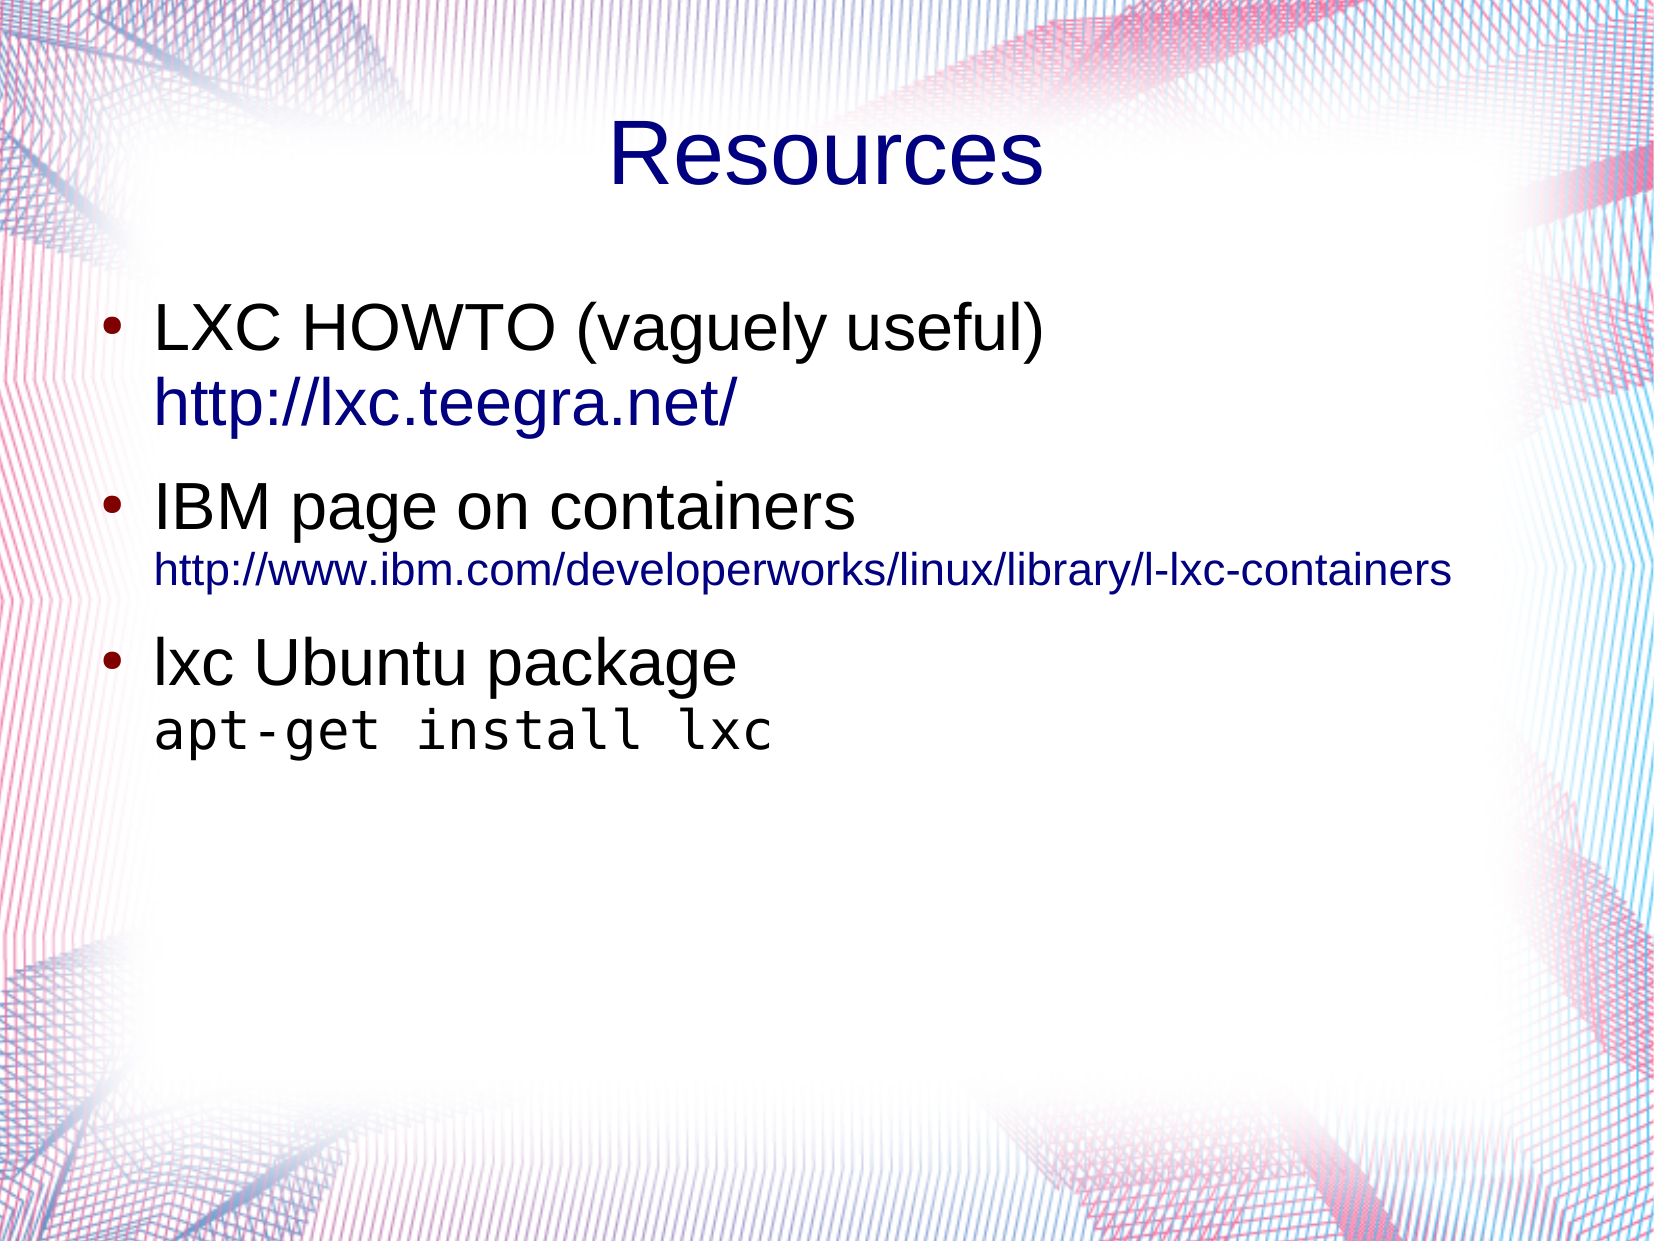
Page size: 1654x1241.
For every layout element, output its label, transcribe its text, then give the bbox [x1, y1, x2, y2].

title Resources [82, 56, 1571, 250]
picture [0, 0, 1654, 1241]
list LXC HOWTO (vaguely useful) http://lxc.teegra.net/ IBM page on containers http://www.ibm.com/developerworks/linux/library/l-lxc-containers lxc Ubuntu package apt-get install lxc [82, 290, 1571, 1094]
